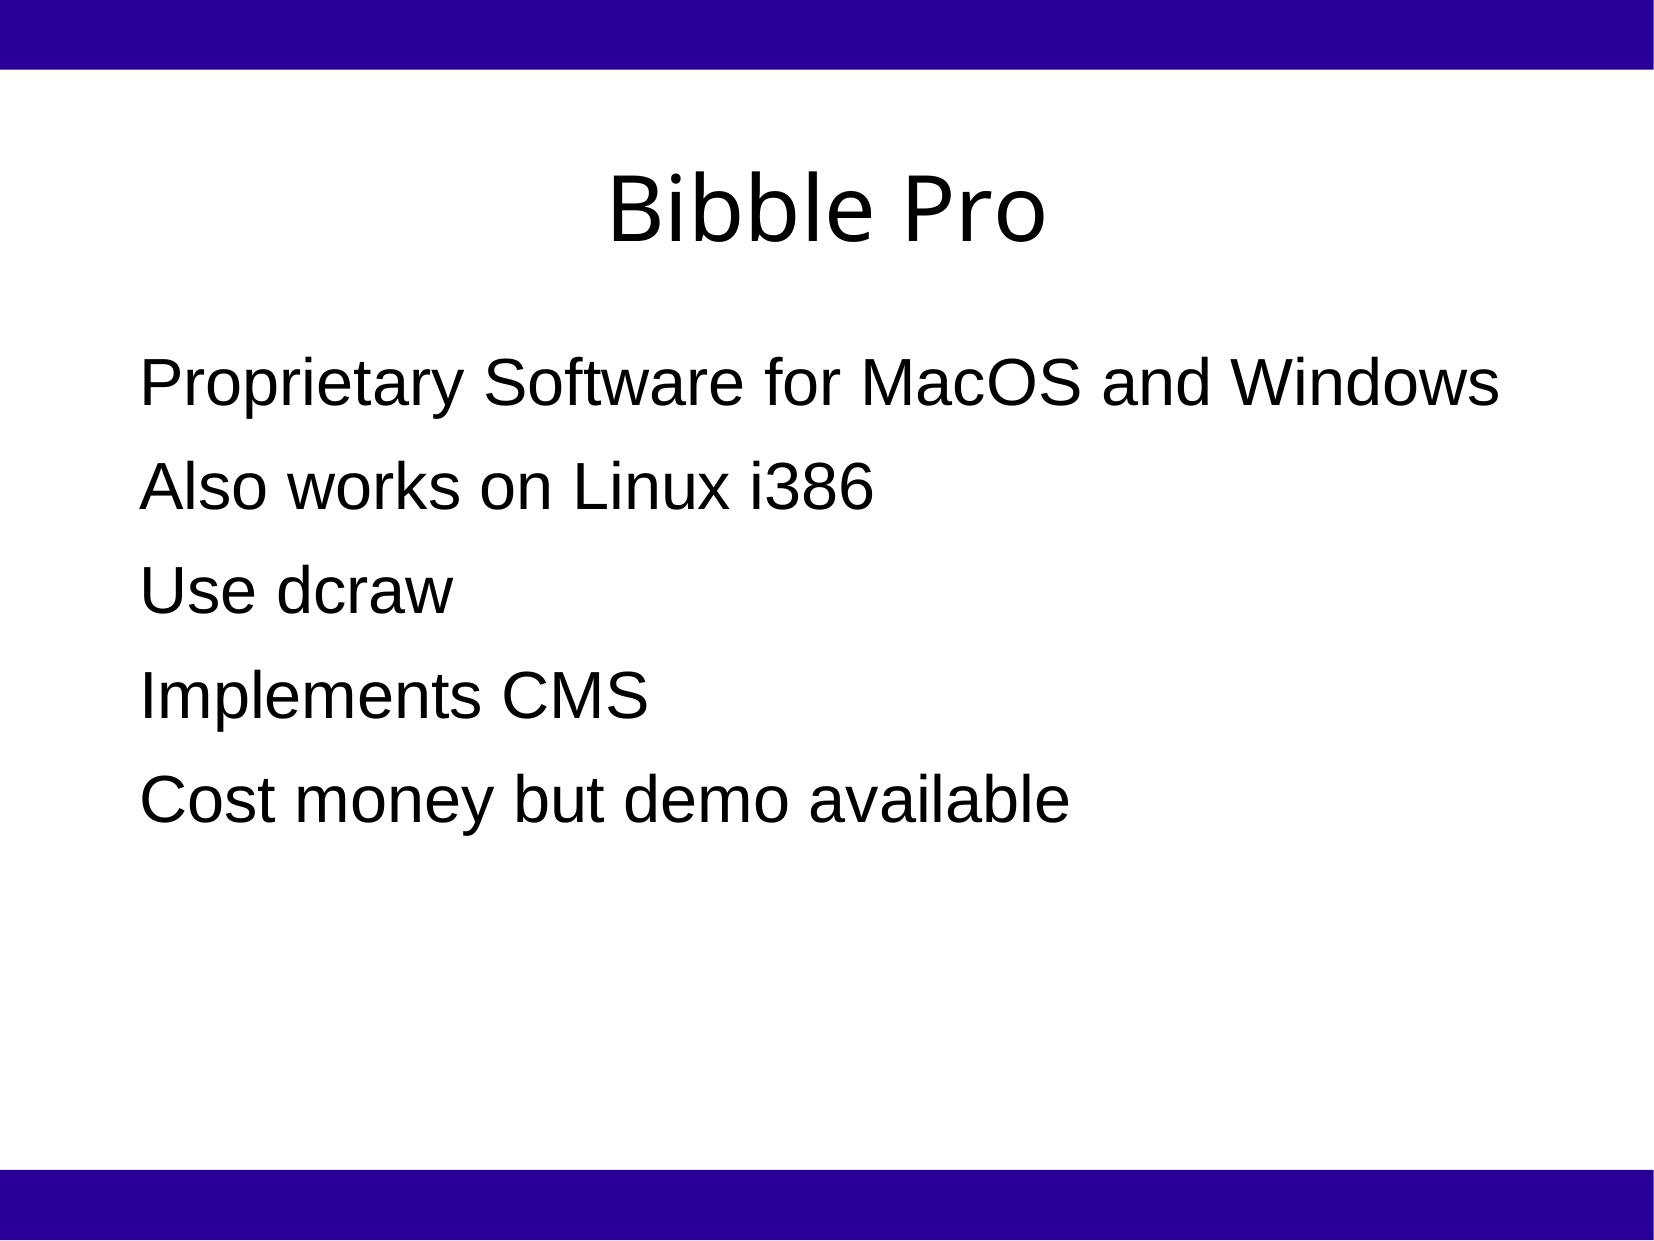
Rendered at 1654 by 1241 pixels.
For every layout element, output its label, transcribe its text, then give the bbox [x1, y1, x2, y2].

title Bibble Pro [121, 102, 1534, 311]
list Proprietary Software for MacOS and Windows Also works on Linux i386 Use dcraw Implements CMS Cost money but demo available [121, 344, 1534, 1127]
